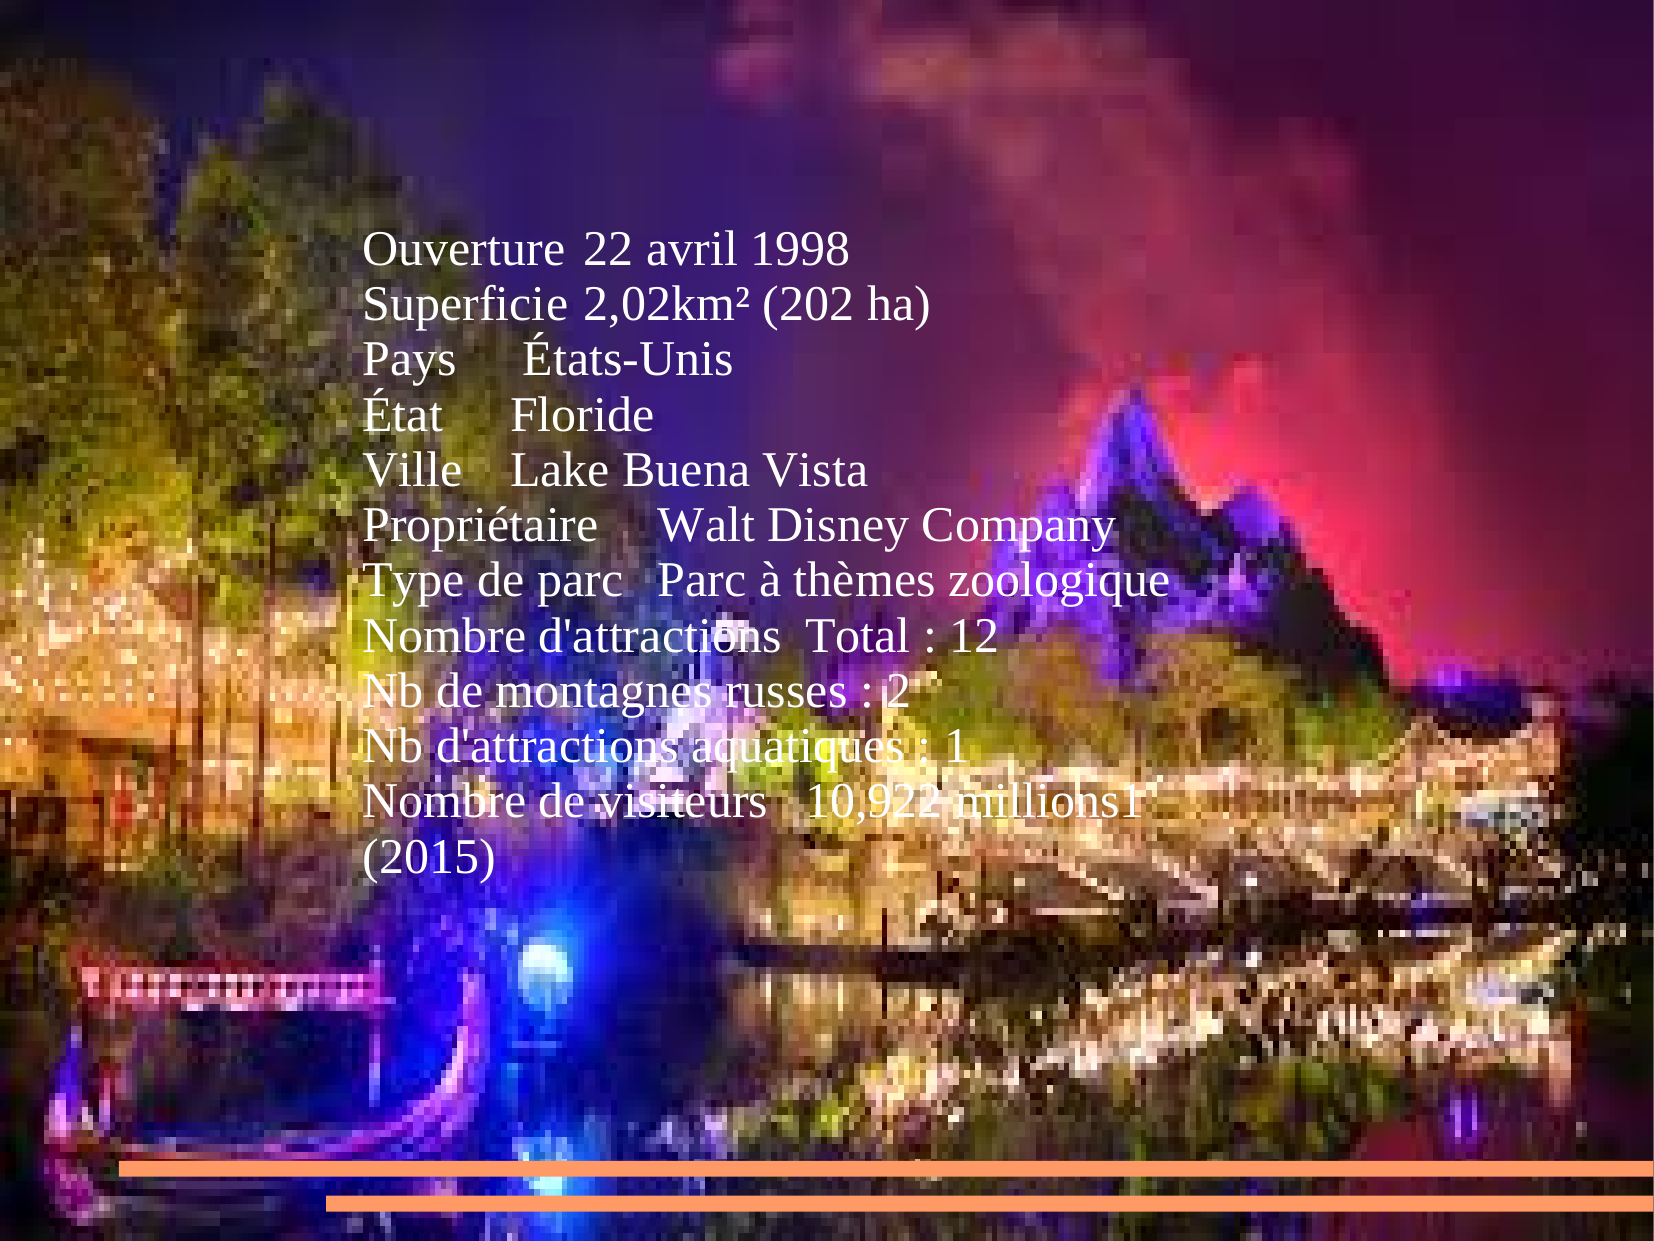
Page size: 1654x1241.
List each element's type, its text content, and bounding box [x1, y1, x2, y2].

text_box Ouverture 22 avril 1998 Superficie 2,02km² (202 ha) Pays États-Unis État Floride Ville Lake Buena Vista Propriétaire Walt Disney Company Type de parc Parc à thèmes zoologique Nombre d'attractions Total : 12 Nb de montagnes russes : 2 Nb d'attractions aquatiques : 1 Nombre de visiteurs 10,922 millions1 (2015) [362, 165, 1291, 938]
picture [0, 0, 1654, 1241]
